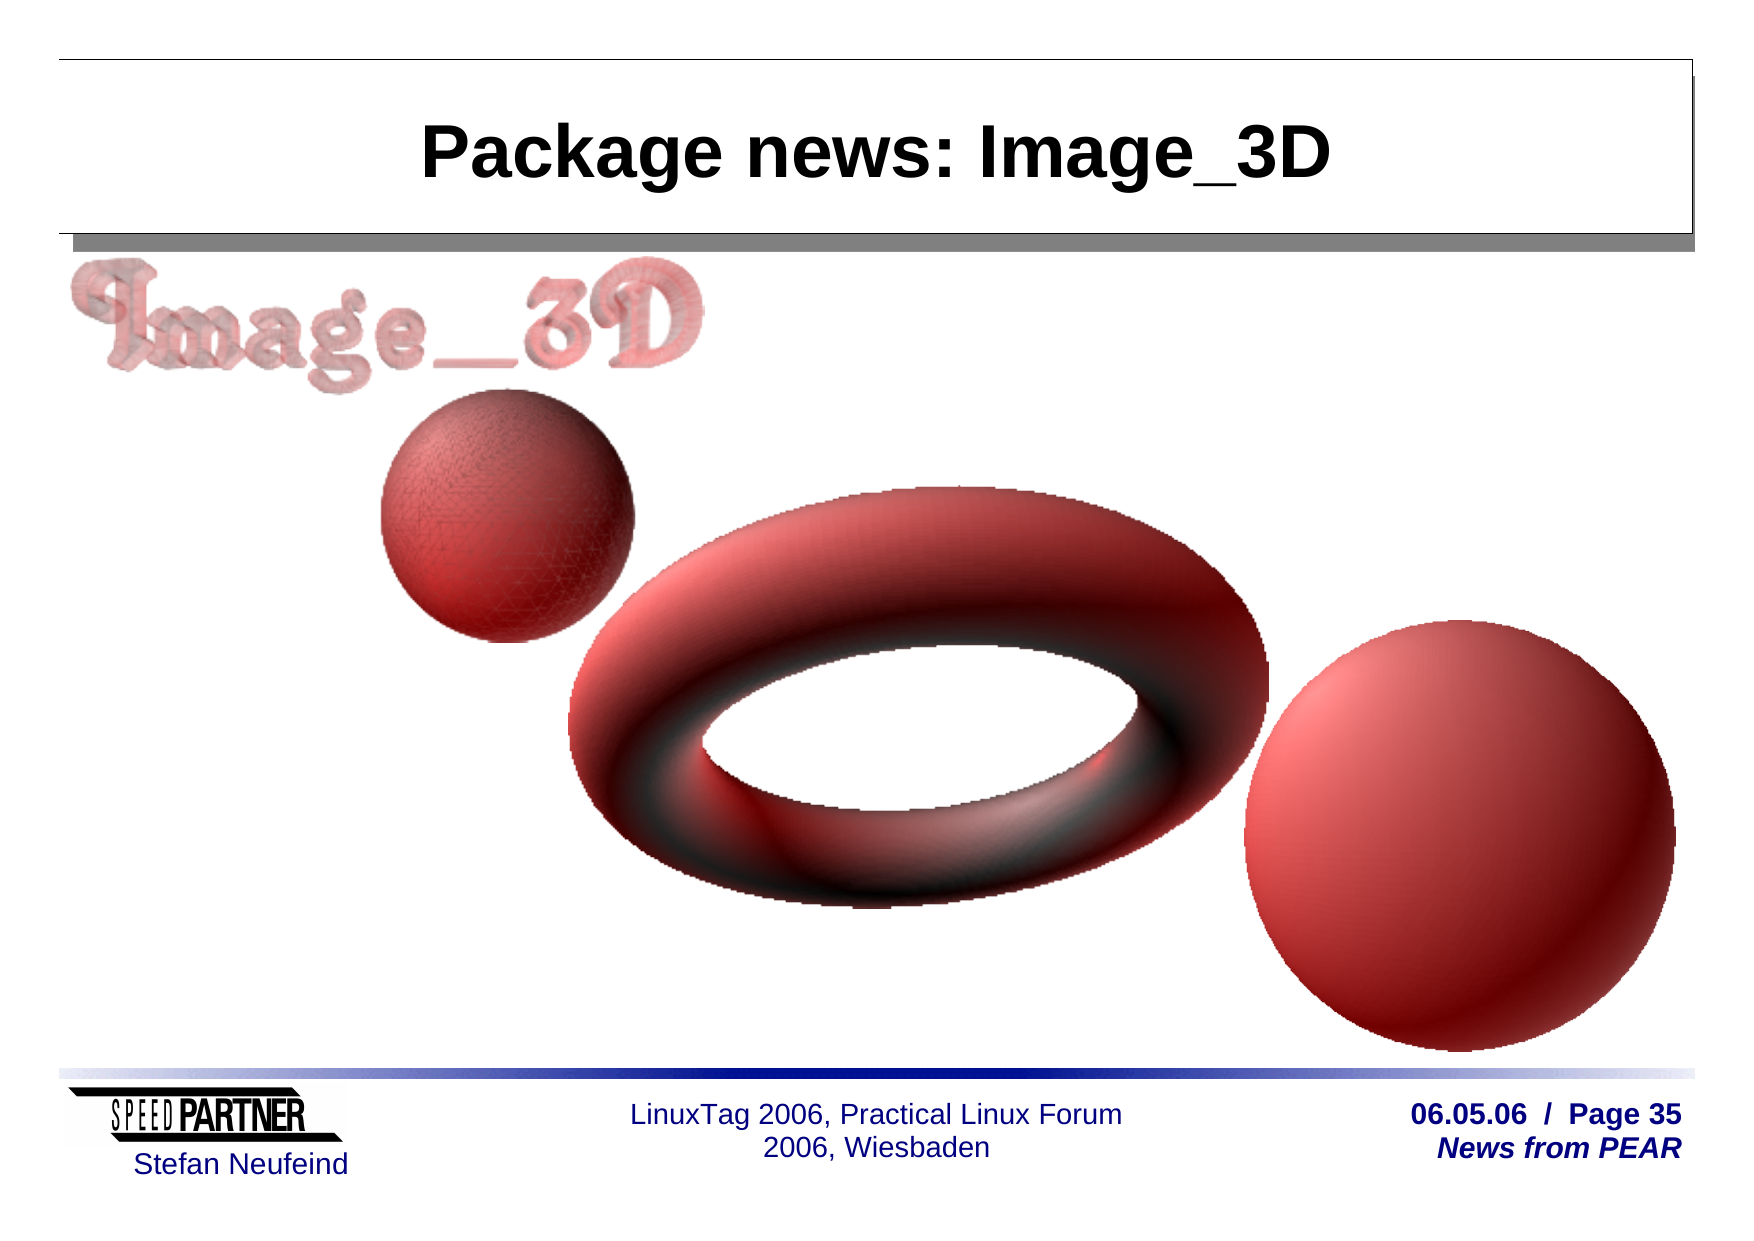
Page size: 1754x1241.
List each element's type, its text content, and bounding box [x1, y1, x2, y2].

title Package news: Image_3D [59, 59, 1695, 244]
picture [64, 1082, 348, 1146]
picture [59, 1068, 1695, 1079]
picture [70, 256, 1676, 1052]
